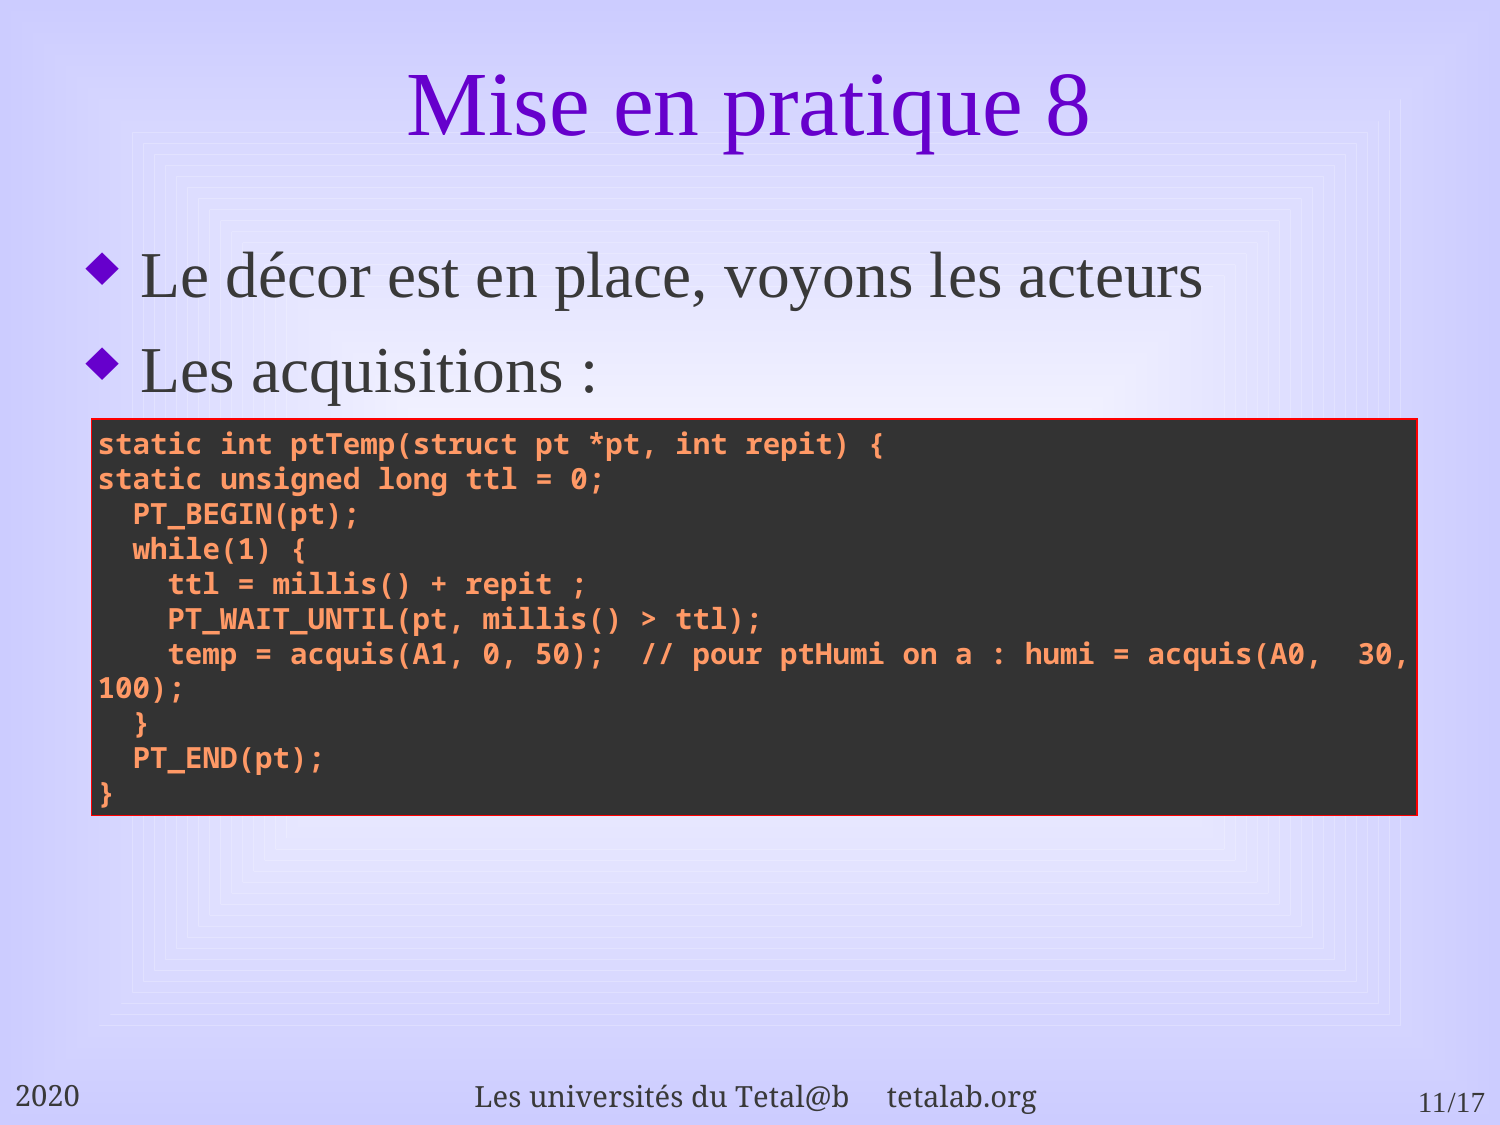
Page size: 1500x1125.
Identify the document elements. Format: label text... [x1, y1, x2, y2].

text_box static int ptTemp(struct pt *pt, int repit) { static unsigned long ttl = 0; PT_BEGIN(pt); while(1) { ttl = millis() + repit ; PT_WAIT_UNTIL(pt, millis() > ttl); temp = acquis(A1, 0, 50); // pour ptHumi on a : humi = acquis(A0, 30, 100); } PT_END(pt); } [92, 419, 1417, 816]
title Mise en pratique 8 [0, 0, 1500, 198]
list Le décor est en place, voyons les acteurs Les acquisitions : [70, 224, 1453, 508]
